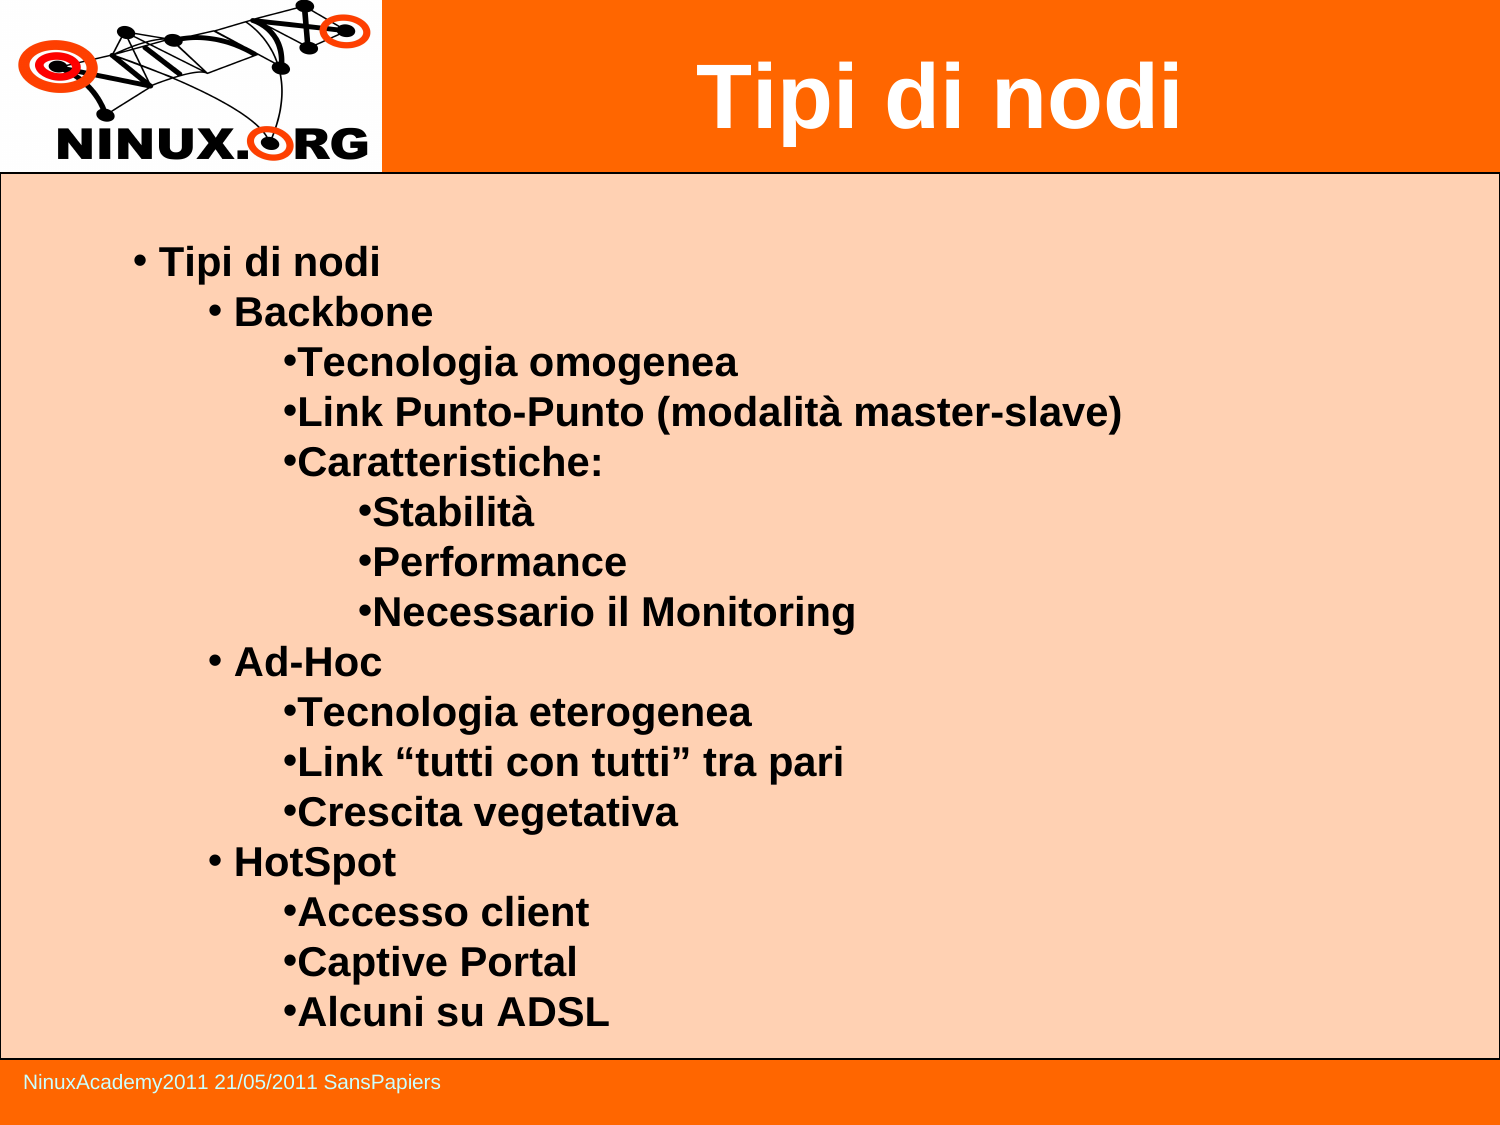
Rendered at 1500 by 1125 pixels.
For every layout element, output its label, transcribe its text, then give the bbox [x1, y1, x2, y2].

text_box Tipi di nodi Backbone Tecnologia omogenea Link Punto-Punto (modalità master-slave) Caratteristiche: Stabilità Performance Necessario il Monitoring Ad-Hoc Tecnologia eterogenea Link “tutti con tutti” tra pari Crescita vegetativa HotSpot Accesso client Captive Portal Alcuni su ADSL [118, 227, 1270, 1125]
picture [0, 0, 382, 172]
text_box Tipi di nodi [649, 29, 1199, 155]
text_box NinuxAcademy2011 21/05/2011 SansPapiers [23, 1070, 503, 1095]
